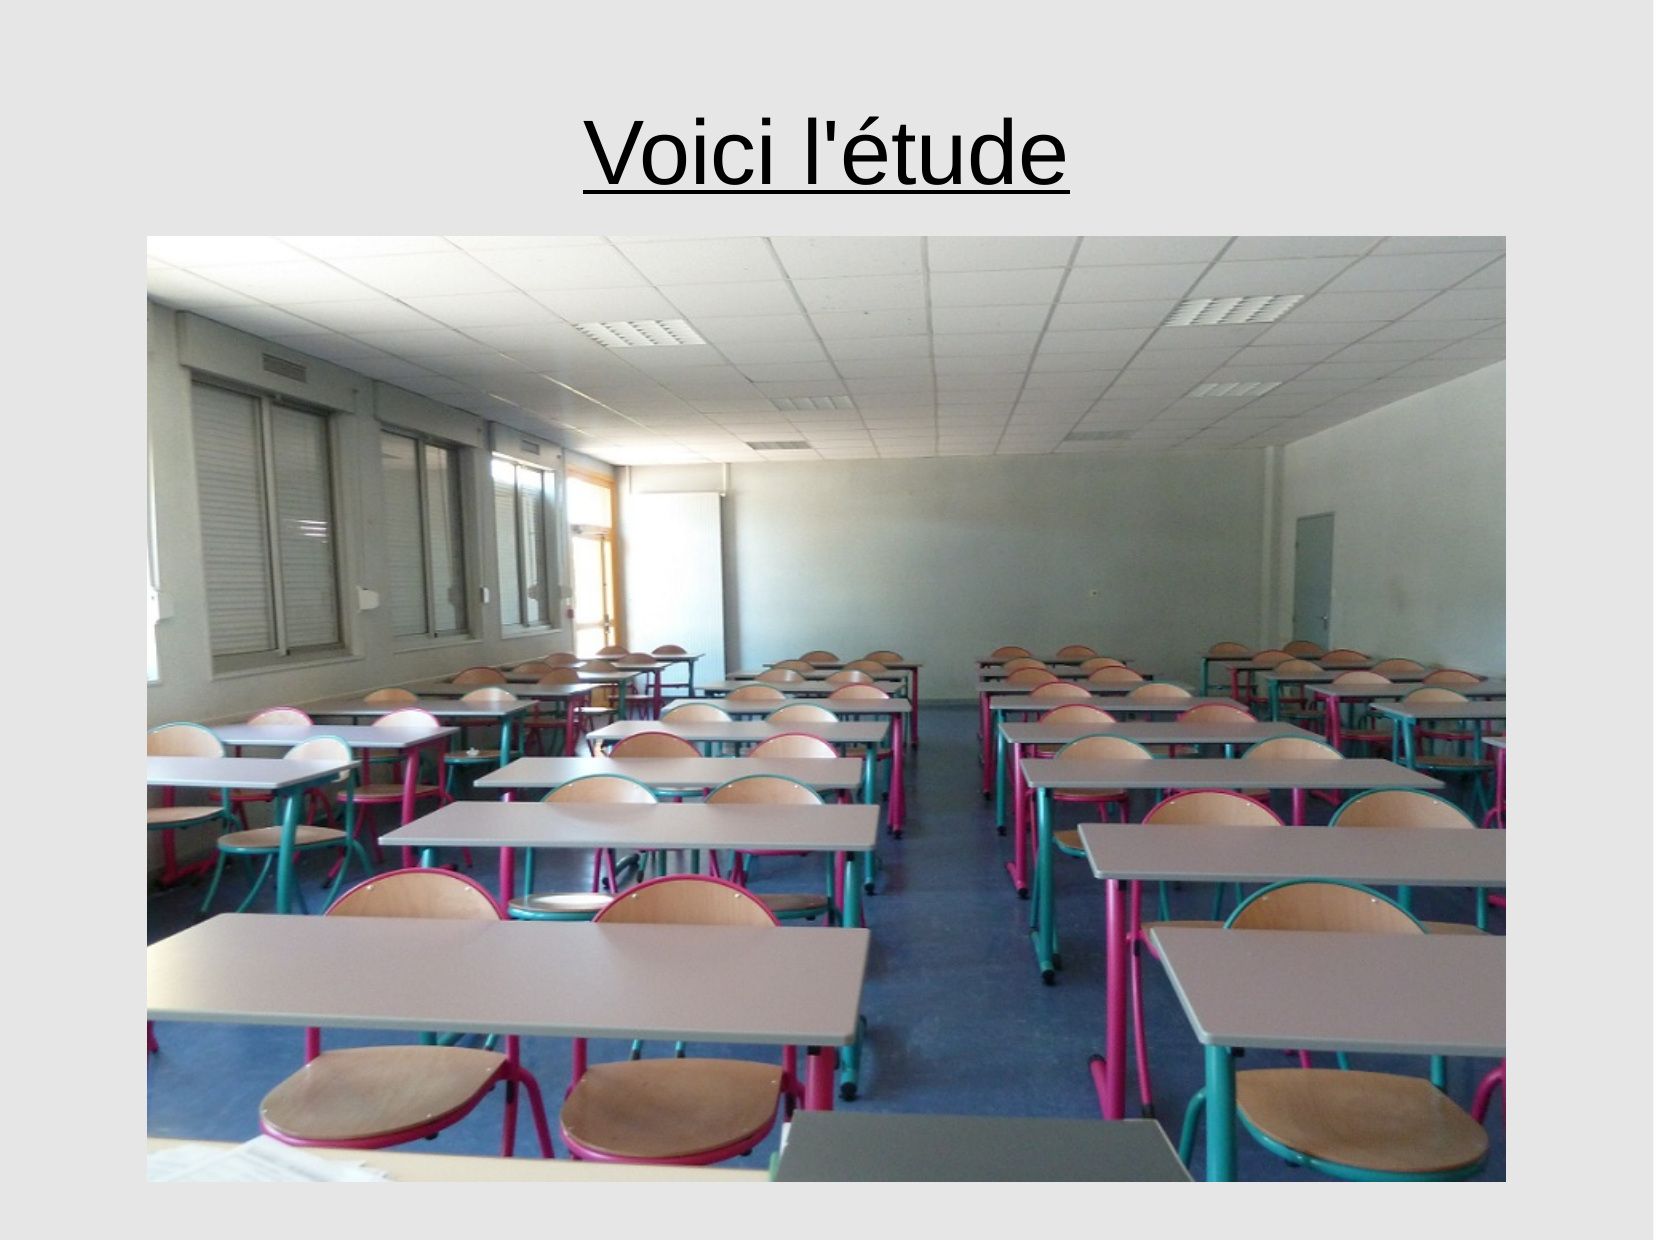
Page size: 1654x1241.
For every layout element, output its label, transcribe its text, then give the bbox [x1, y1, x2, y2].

title Voici l'étude [82, 49, 1571, 257]
picture [147, 236, 1506, 1182]
